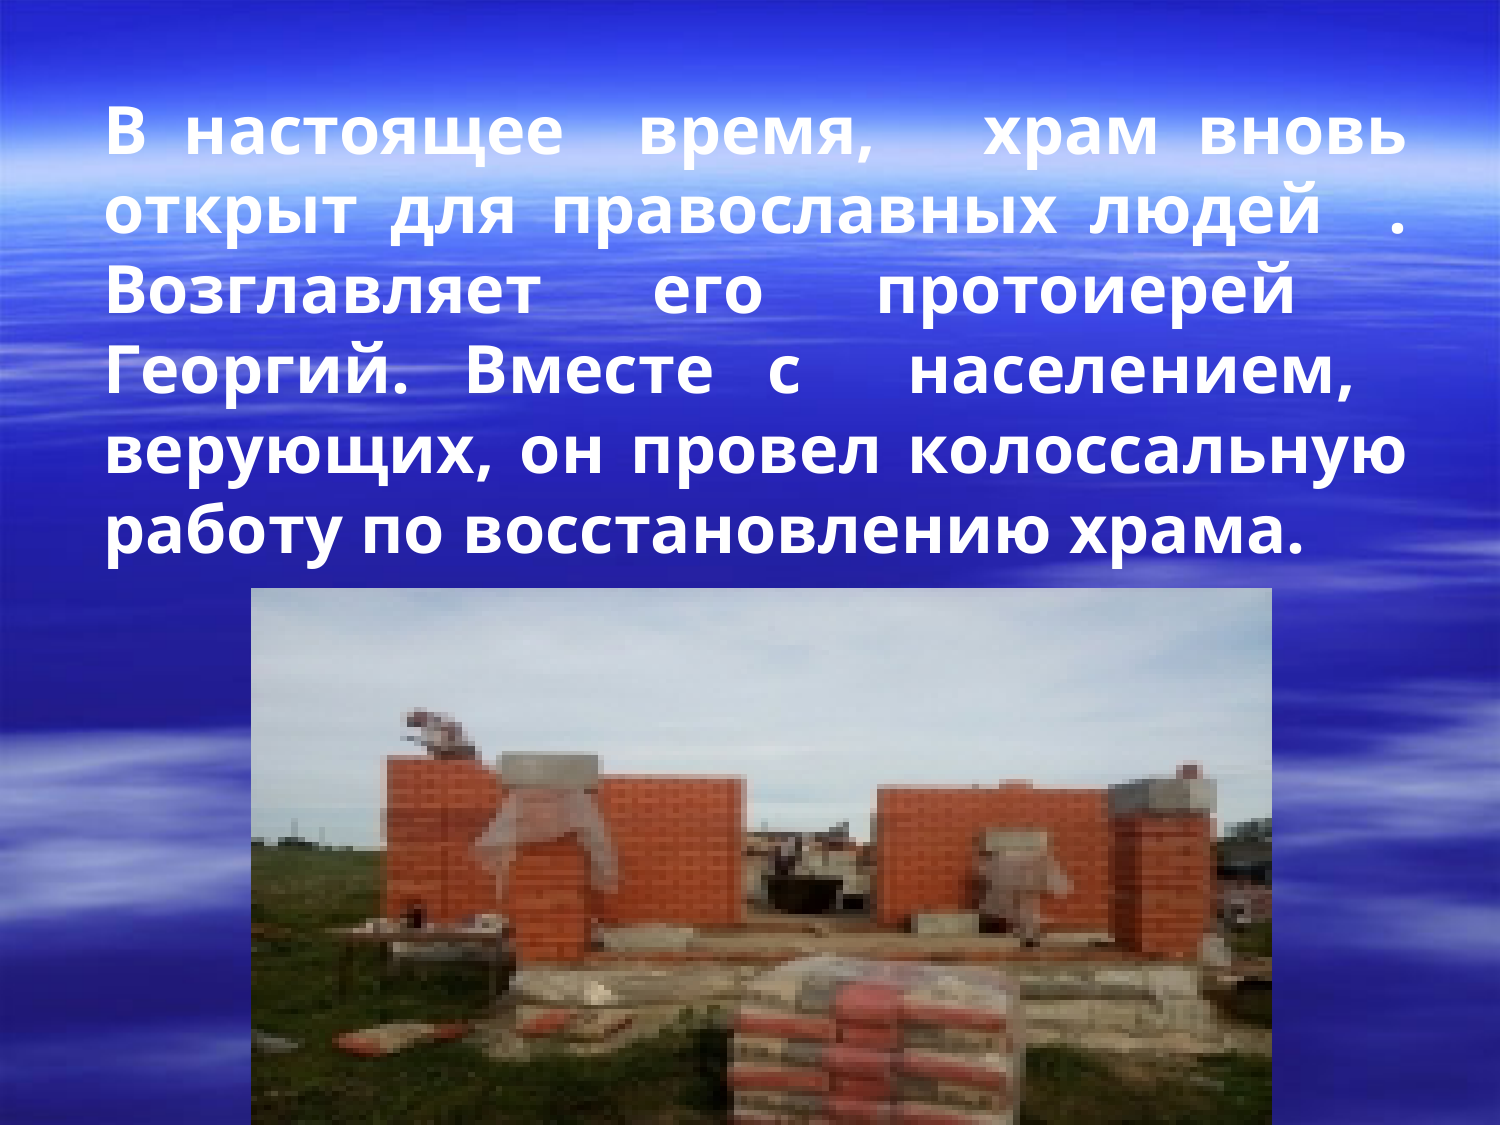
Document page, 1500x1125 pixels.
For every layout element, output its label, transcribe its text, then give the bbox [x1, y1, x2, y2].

picture [0, 0, 1500, 1125]
text_box В настоящее время, храм вновь открыт для православных людей . Возглавляет его протоиерей Георгий. Вместе с населением, верующих, он провел колоссальную работу по восстановлению храма. [88, 79, 1424, 575]
